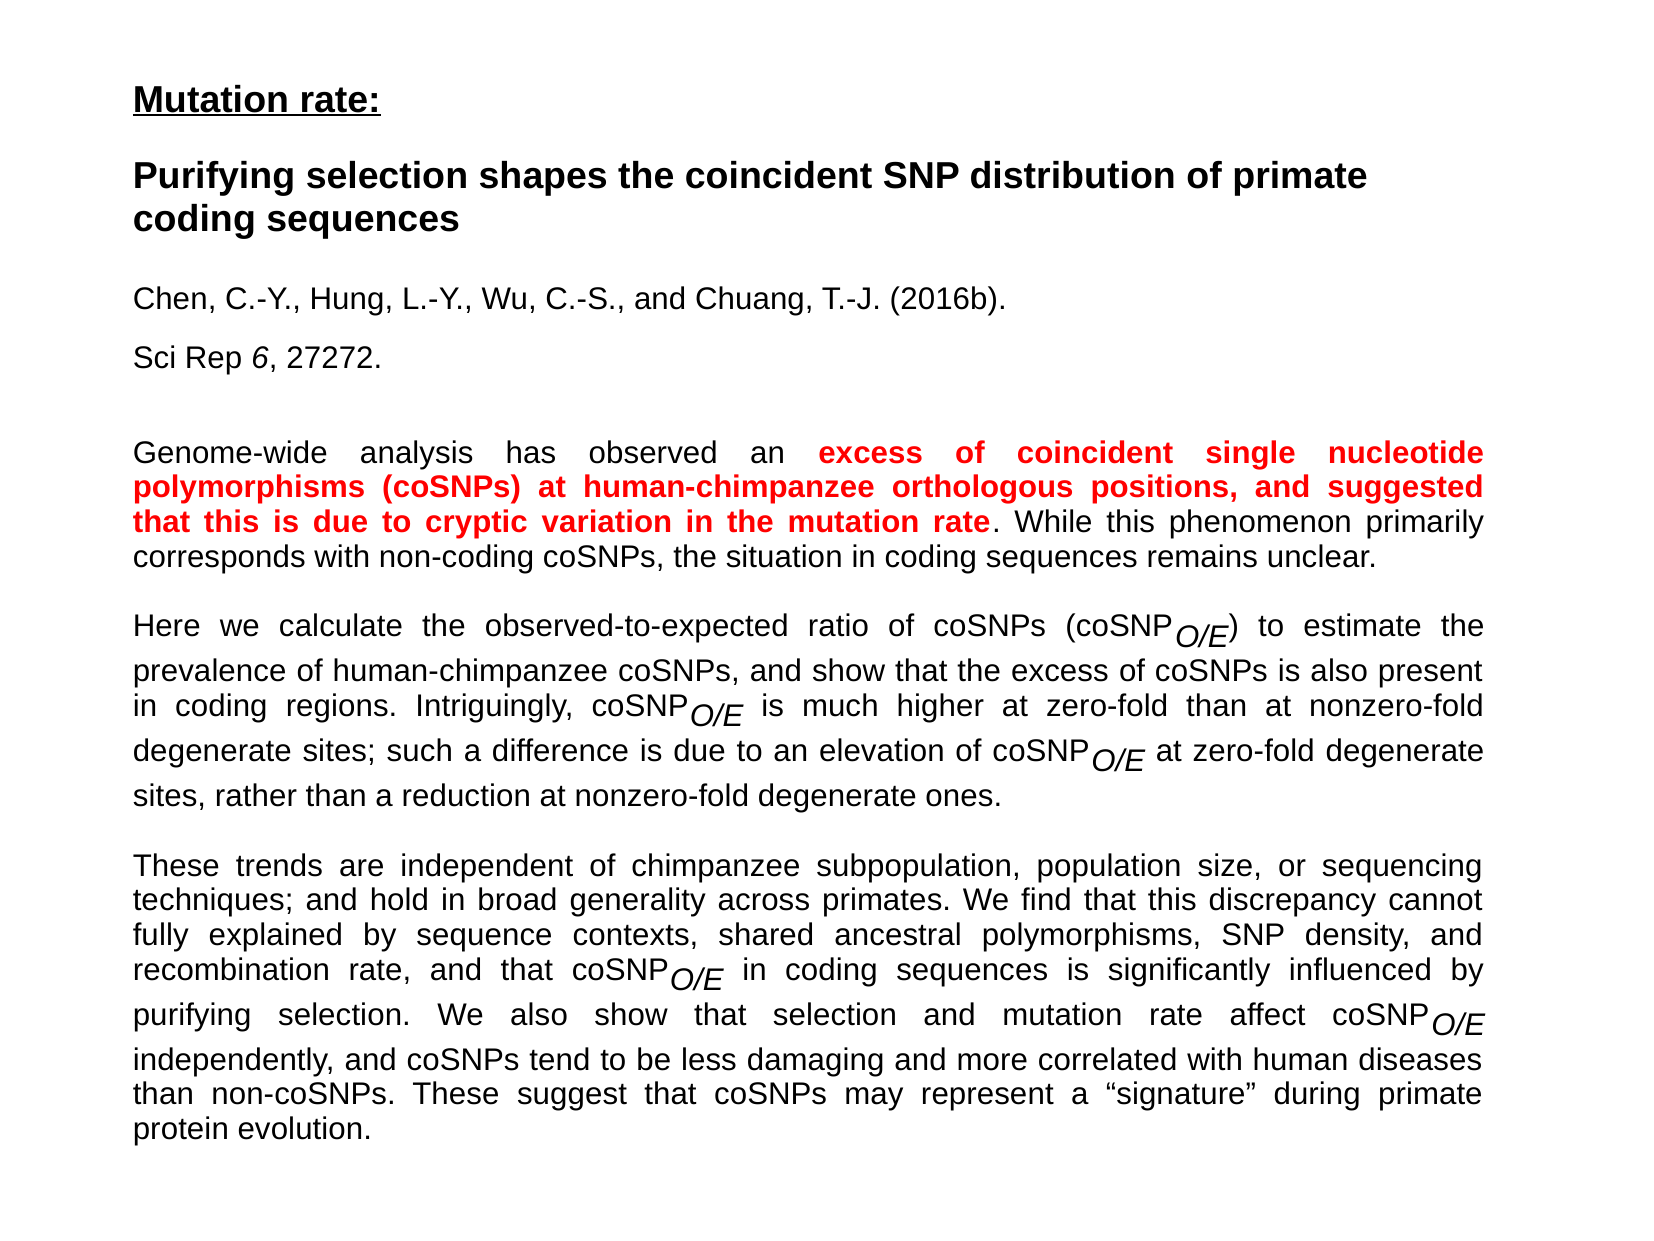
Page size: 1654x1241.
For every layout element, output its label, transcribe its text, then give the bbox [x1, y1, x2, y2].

text_box Mutation rate: Purifying selection shapes the coincident SNP distribution of primate coding sequences Chen, C.-Y., Hung, L.-Y., Wu, C.-S., and Chuang, T.-J. (2016b). Sci Rep 6, 27272. Genome-wide analysis has observed an excess of coincident single nucleotide polymorphisms (coSNPs) at human-chimpanzee orthologous positions, and suggested that this is due to cryptic variation in the mutation rate. While this phenomenon primarily corresponds with non-coding coSNPs, the situation in coding sequences remains unclear. Here we calculate the observed-to-expected ratio of coSNPs (coSNPO/E) to estimate the prevalence of human-chimpanzee coSNPs, and show that the excess of coSNPs is also present in coding regions. Intriguingly, coSNPO/E is much higher at zero-fold than at nonzero-fold degenerate sites; such a difference is due to an elevation of coSNPO/E at zero-fold degenerate sites, rather than a reduction at nonzero-fold degenerate ones. These trends are independent of chimpanzee subpopulation, population size, or sequencing techniques; and hold in broad generality across primates. We find that this discrepancy cannot fully explained by sequence contexts, shared ancestral polymorphisms, SNP density, and recombination rate, and that coSNPO/E in coding sequences is significantly influenced by purifying selection. We also show that selection and mutation rate affect coSNPO/E independently, and coSNPs tend to be less damaging and more correlated with human diseases than non-coSNPs. These suggest that coSNPs may represent a “signature” during primate protein evolution. [118, 70, 1501, 1166]
